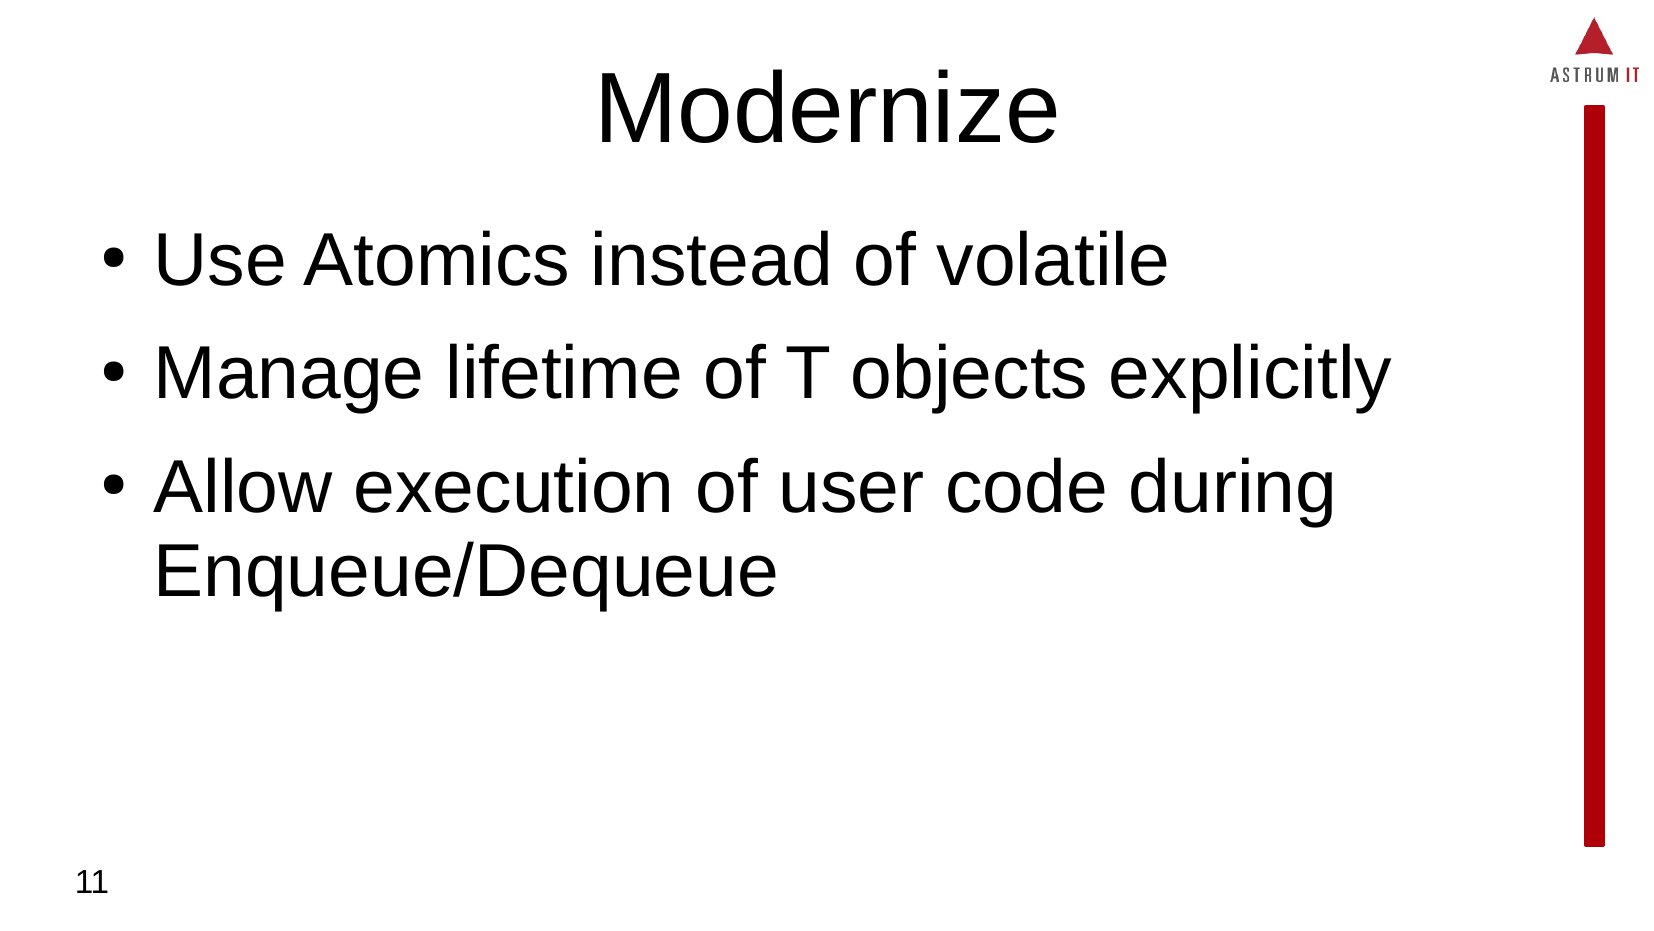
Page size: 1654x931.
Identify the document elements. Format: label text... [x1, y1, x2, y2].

title Modernize [114, 30, 1541, 186]
picture [1550, 17, 1639, 82]
list Use Atomics instead of volatile Manage lifetime of T objects explicitly Allow execution of user code during Enqueue/Dequeue [82, 217, 1571, 757]
